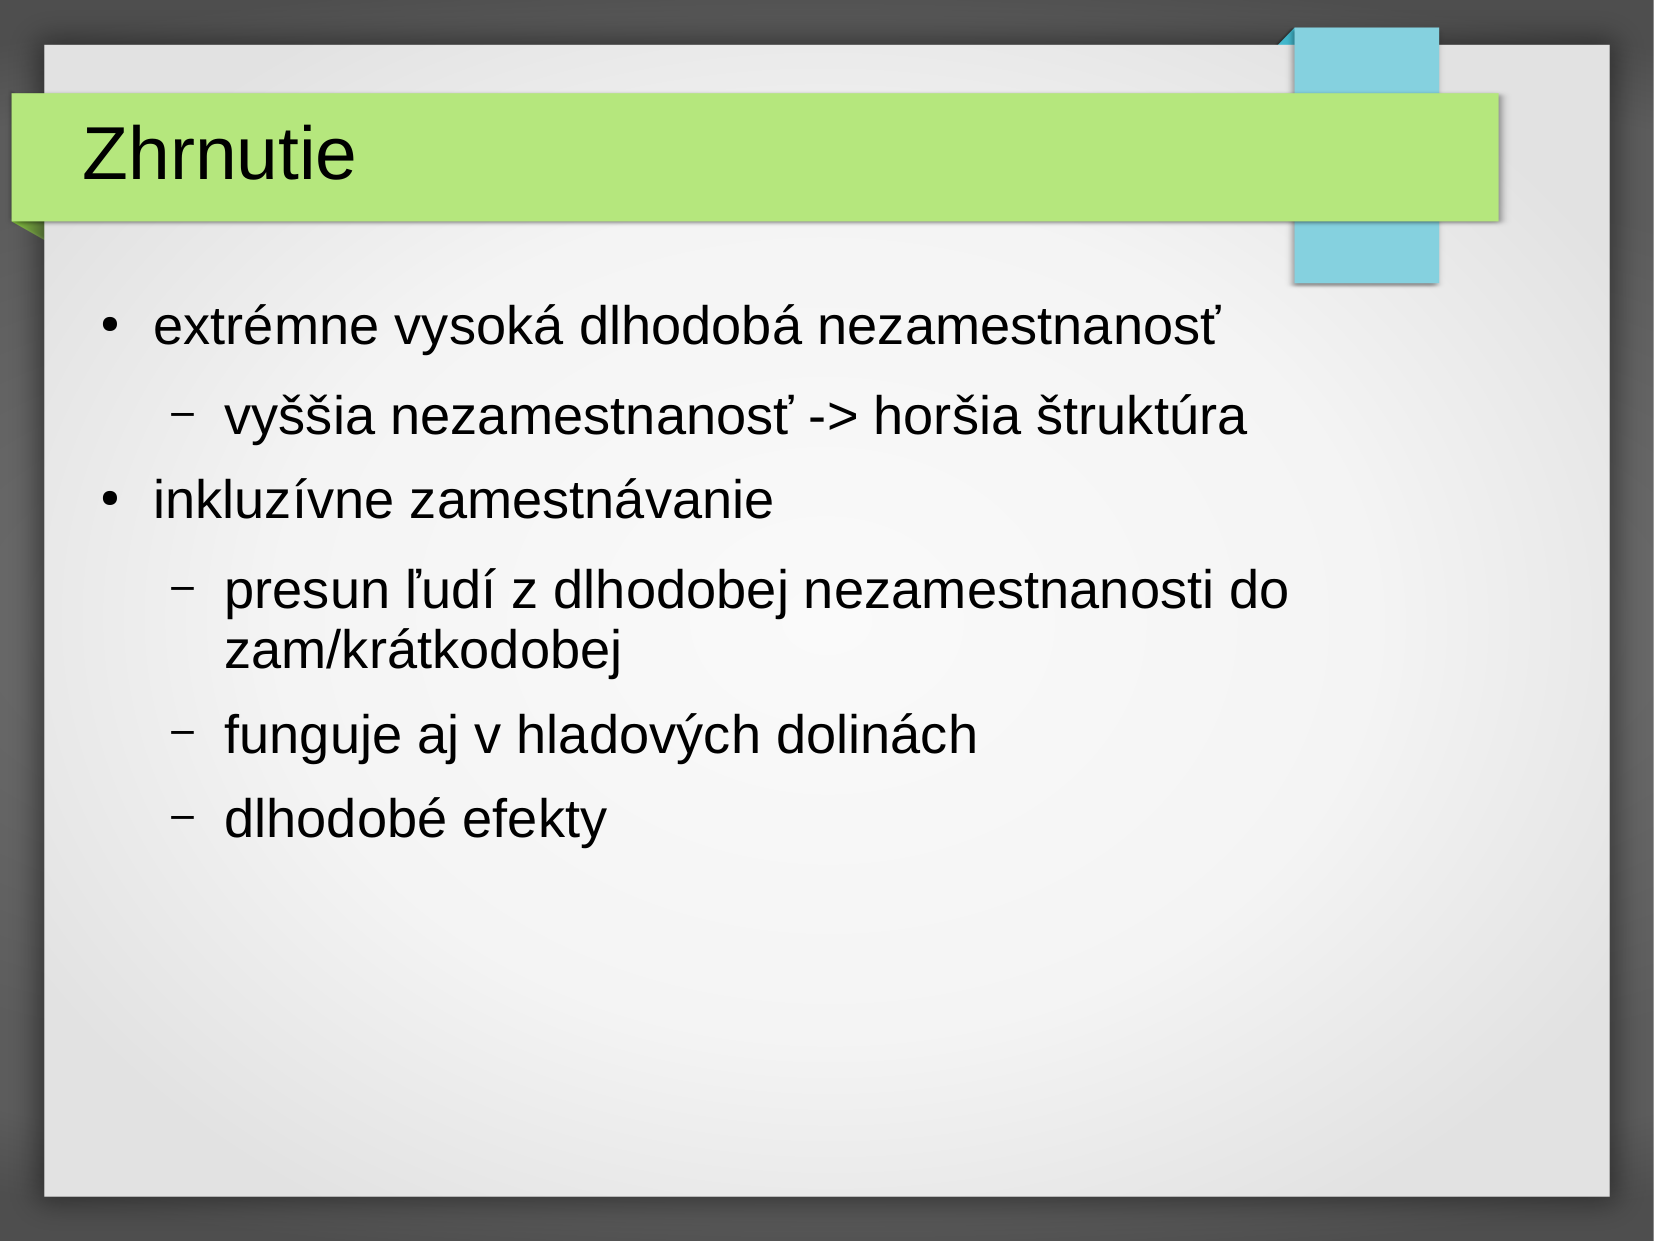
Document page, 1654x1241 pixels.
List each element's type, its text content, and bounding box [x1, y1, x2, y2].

title Zhrnutie [82, 94, 1264, 213]
list extrémne vysoká dlhodobá nezamestnanosť vyššia nezamestnanosť -> horšia štruktúra inkluzívne zamestnávanie presun ľudí z dlhodobej nezamestnanosti do zam/krátkodobej funguje aj v hladových dolinách dlhodobé efekty [82, 295, 1571, 1015]
picture [0, 0, 1654, 1241]
